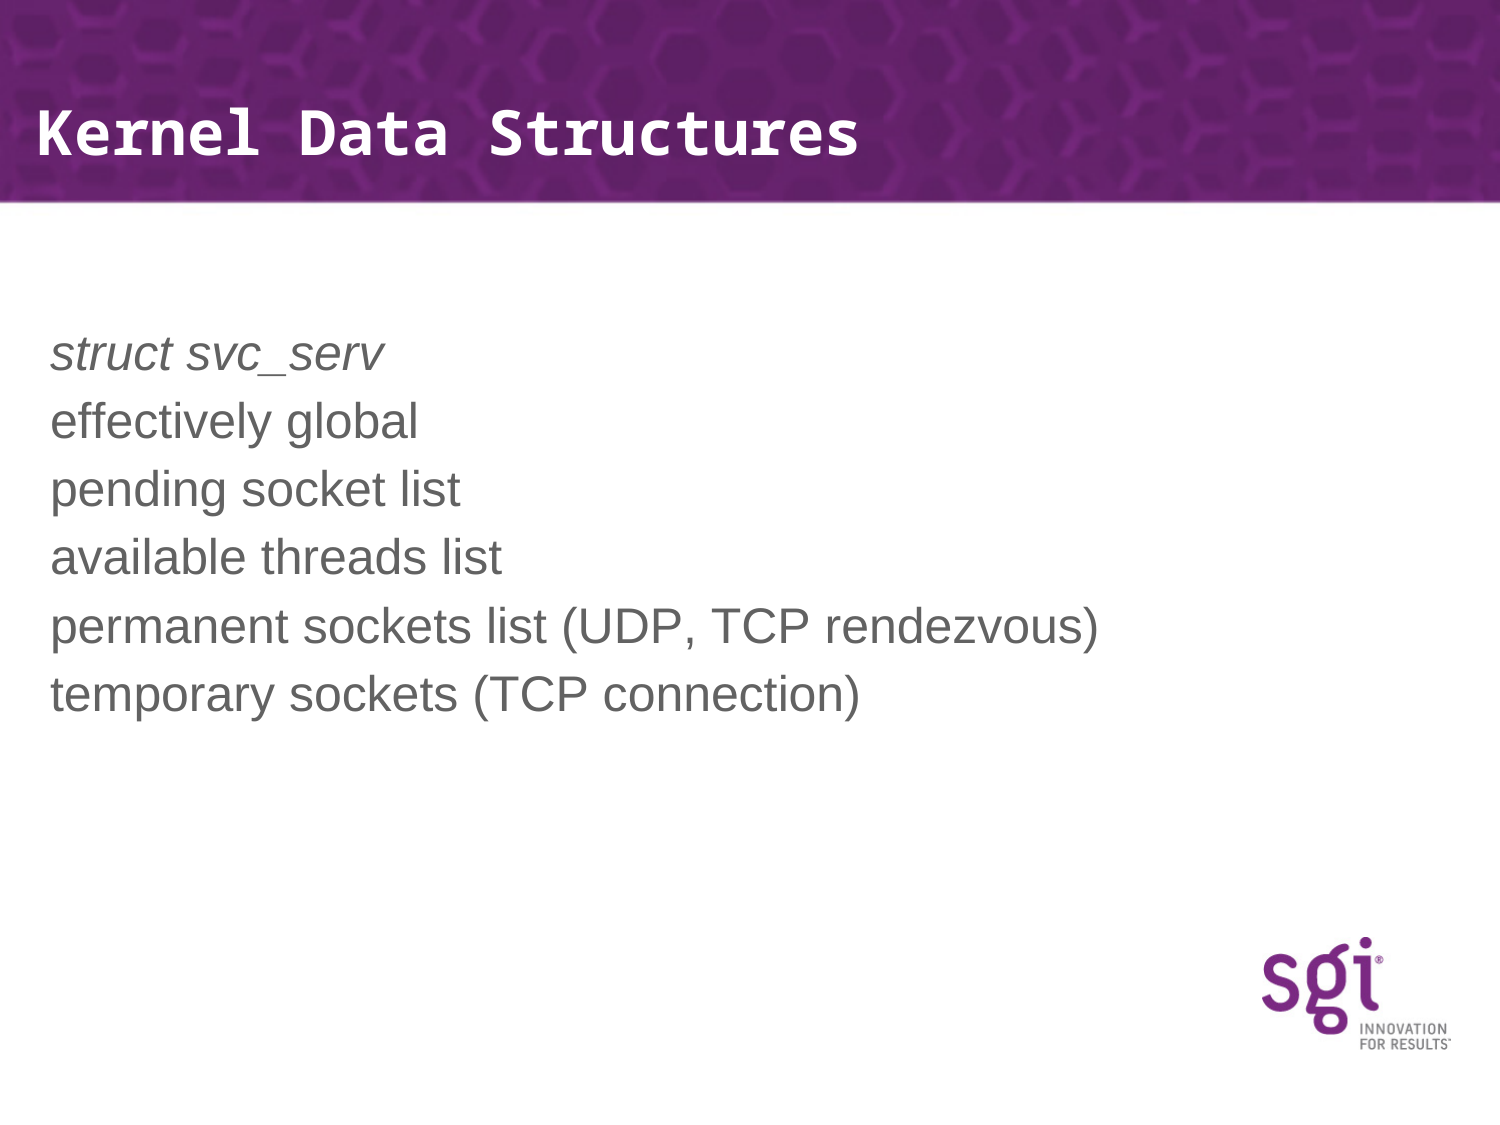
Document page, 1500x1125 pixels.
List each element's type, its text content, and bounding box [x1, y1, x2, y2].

title Kernel Data Structures [37, 37, 1313, 226]
picture [0, 0, 1500, 1050]
list struct svc_serv effectively global pending socket list available threads list permanent sockets list (UDP, TCP rendezvous) temporary sockets (TCP connection) [50, 324, 1326, 848]
